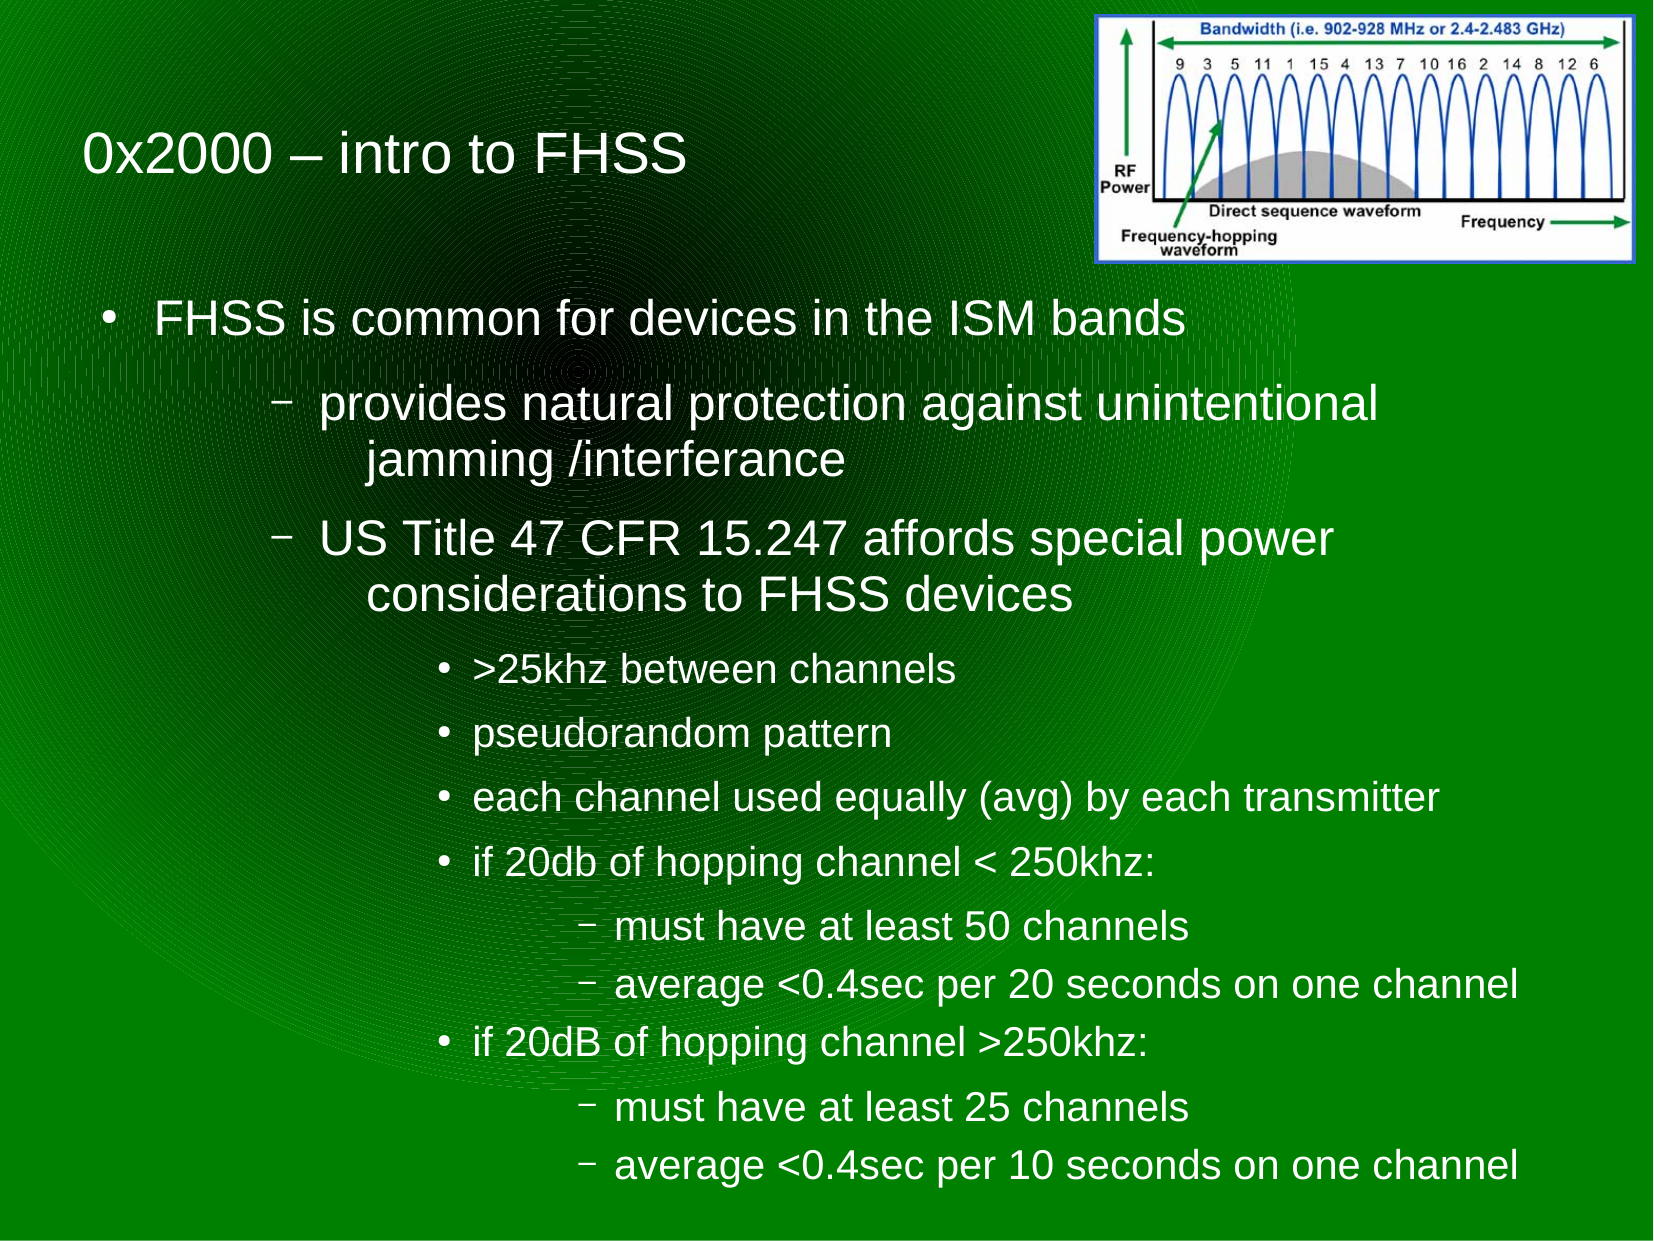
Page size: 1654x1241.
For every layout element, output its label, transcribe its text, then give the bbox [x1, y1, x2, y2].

picture [1094, 14, 1636, 264]
list FHSS is common for devices in the ISM bands provides natural protection against unintentional jamming /interferance US Title 47 CFR 15.247 affords special power considerations to FHSS devices >25khz between channels pseudorandom pattern each channel used equally (avg) by each transmitter if 20db of hopping channel < 250khz: must have at least 50 channels average <0.4sec per 20 seconds on one channel if 20dB of hopping channel >250khz: must have at least 25 channels average <0.4sec per 10 seconds on one channel [82, 290, 1571, 1241]
title 0x2000 – intro to FHSS [82, 49, 1094, 257]
